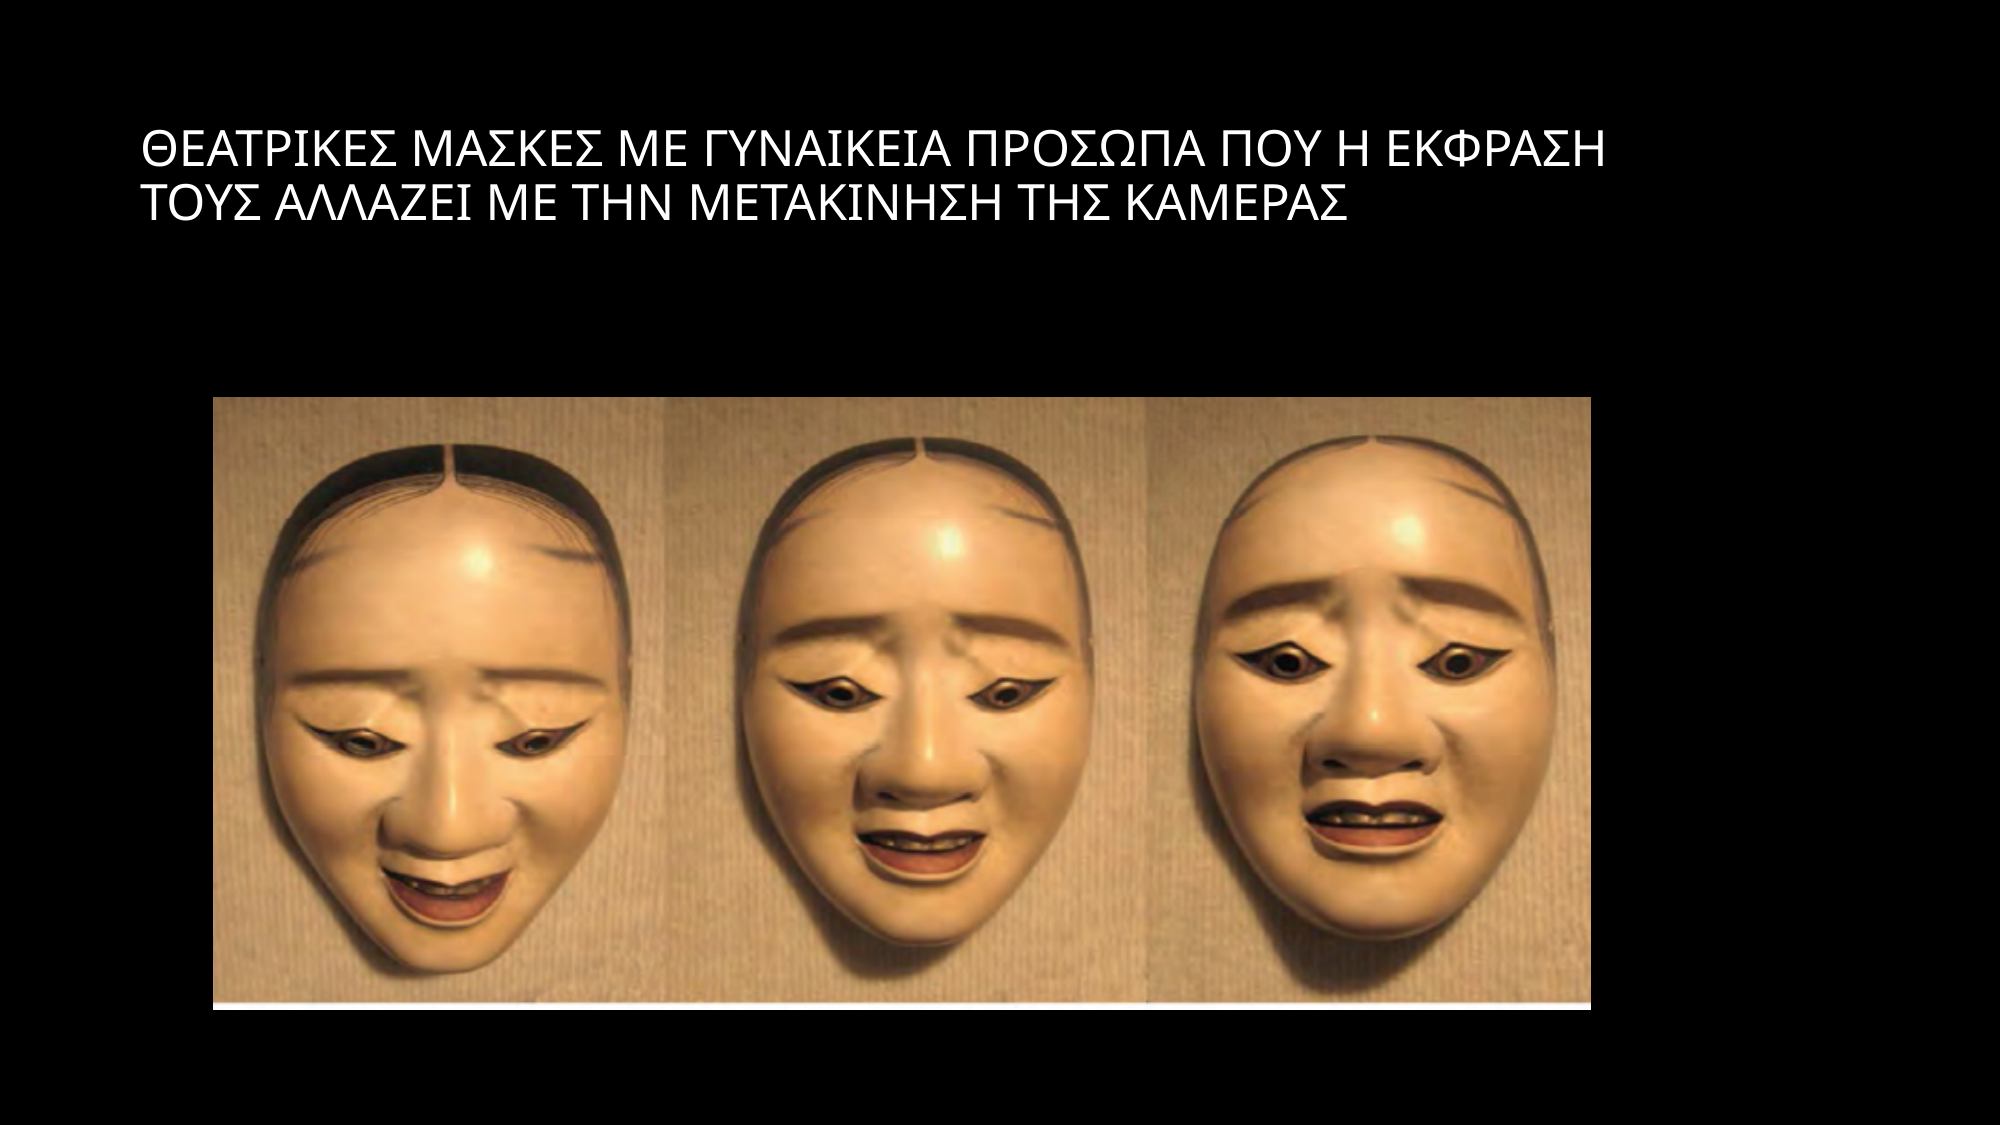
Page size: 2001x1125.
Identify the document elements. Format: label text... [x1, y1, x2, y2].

picture [213, 397, 1591, 1010]
title ΘΕΑΤΡΙΚΕΣ ΜΑΣΚΕΣ ΜΕ ΓΥΝΑΙΚΕΙΑ ΠΡΟΣΩΠΑ ΠΟΥ Η ΕΚΦΡΑΣΗ ΤΟΥΣ ΑΛΛΑΖΕΙ ΜΕ ΤΗΝ ΜΕΤΑΚΙΝΗΣΗ ΤΗΣ ΚΑΜΕΡΑΣ [125, 115, 1626, 297]
